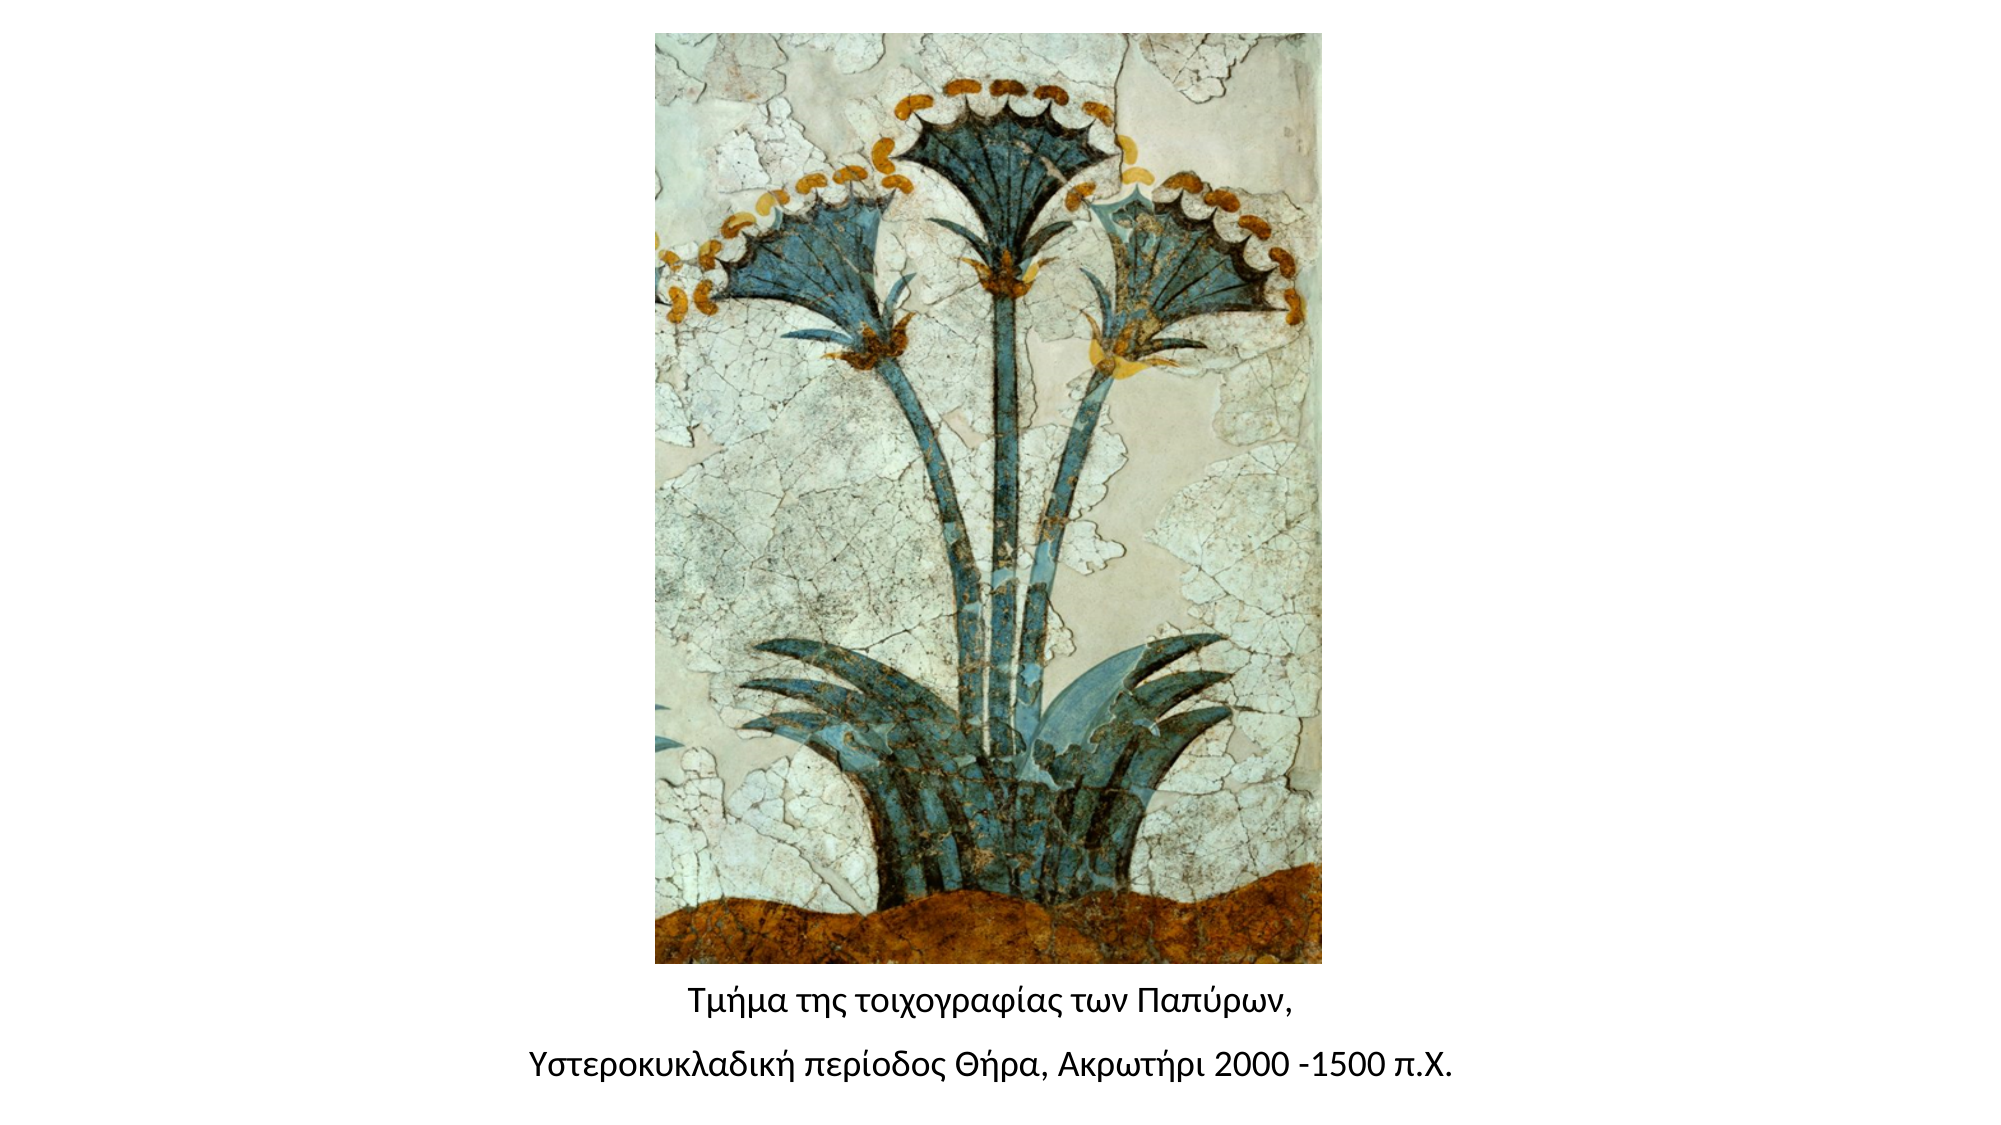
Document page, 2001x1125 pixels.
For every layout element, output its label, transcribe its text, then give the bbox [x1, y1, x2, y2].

picture [655, 33, 1322, 964]
text_box Τμήμα της τοιχογραφίας των Παπύρων, Υστεροκυκλαδική περίοδος Θήρα, Ακρωτήρι 2000 -1500 π.Χ. [346, 964, 1557, 1092]
